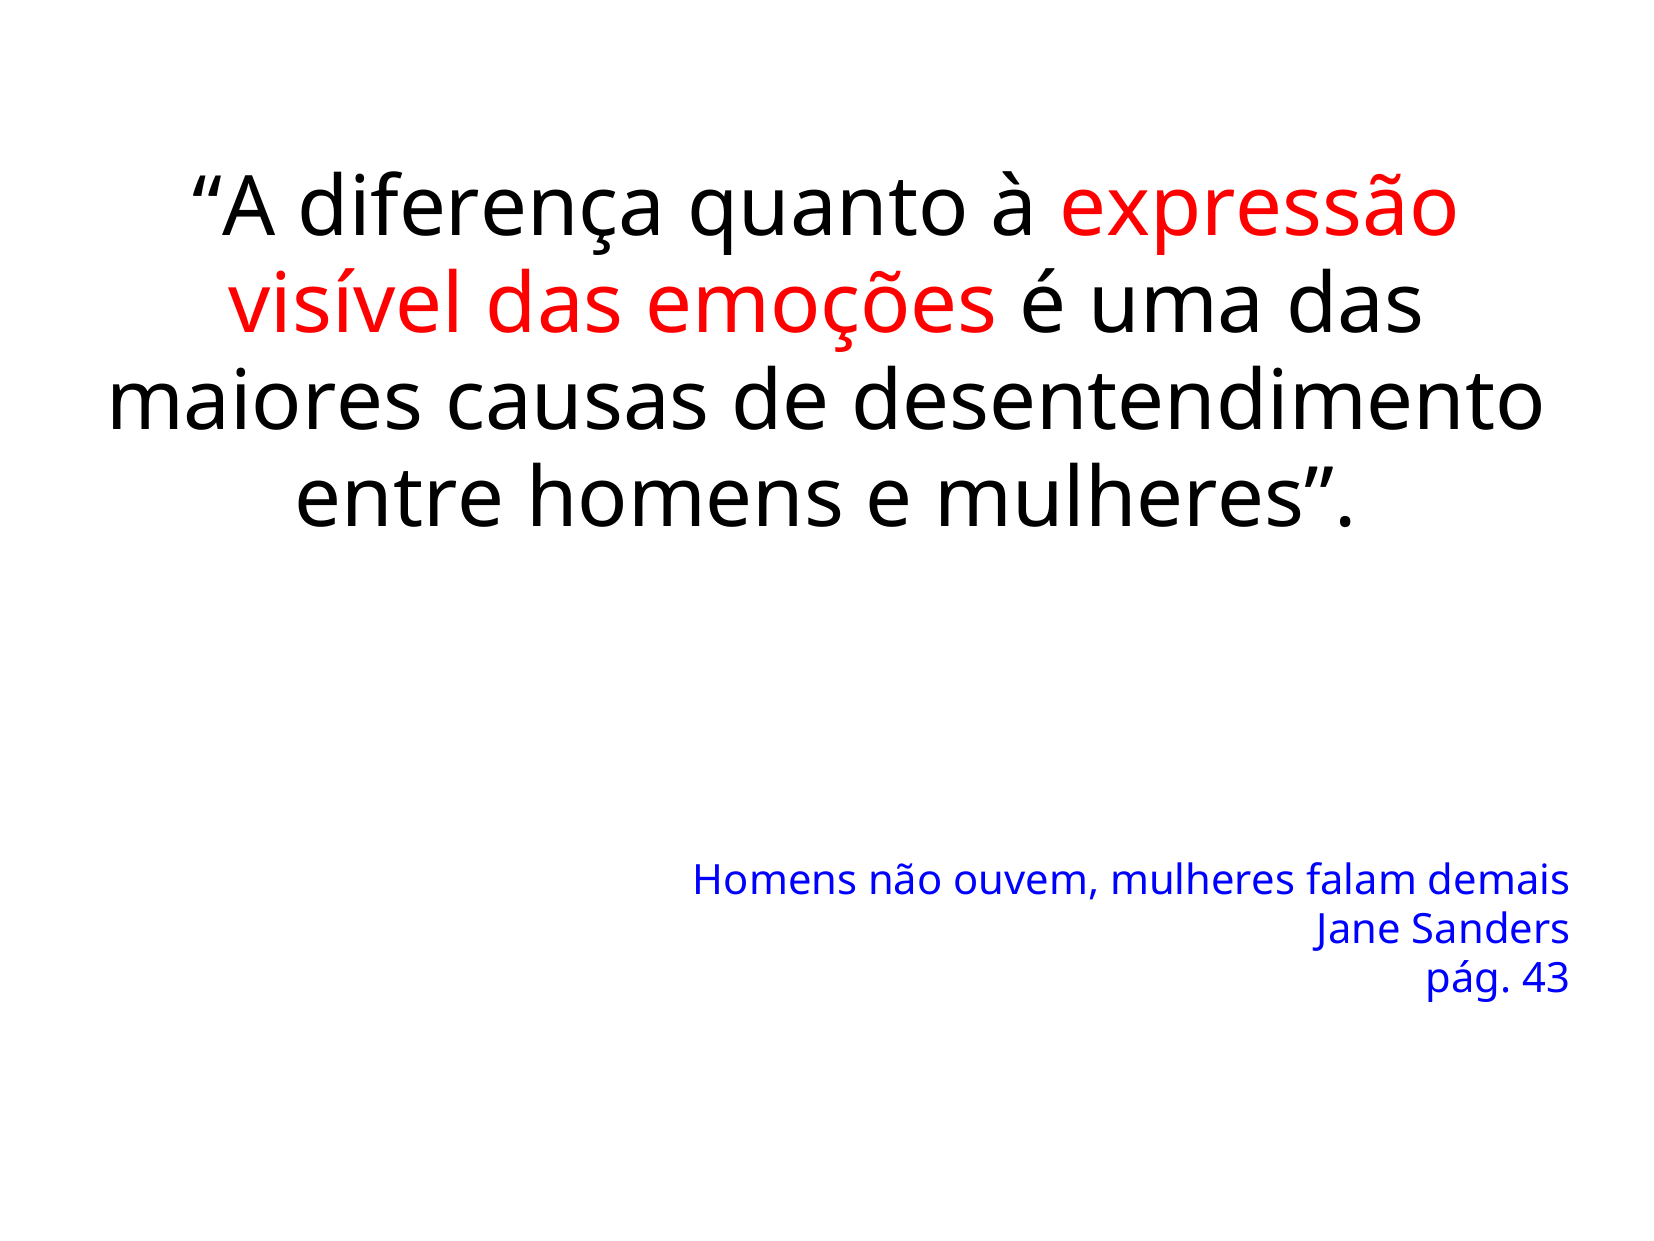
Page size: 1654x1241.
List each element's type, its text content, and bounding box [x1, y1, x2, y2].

text_box “A diferença quanto à expressão visível das emoções é uma das maiores causas de desentendimento entre homens e mulheres”. Homens não ouvem, mulheres falam demais Jane Sanders pág. 43 [82, 56, 1571, 1102]
